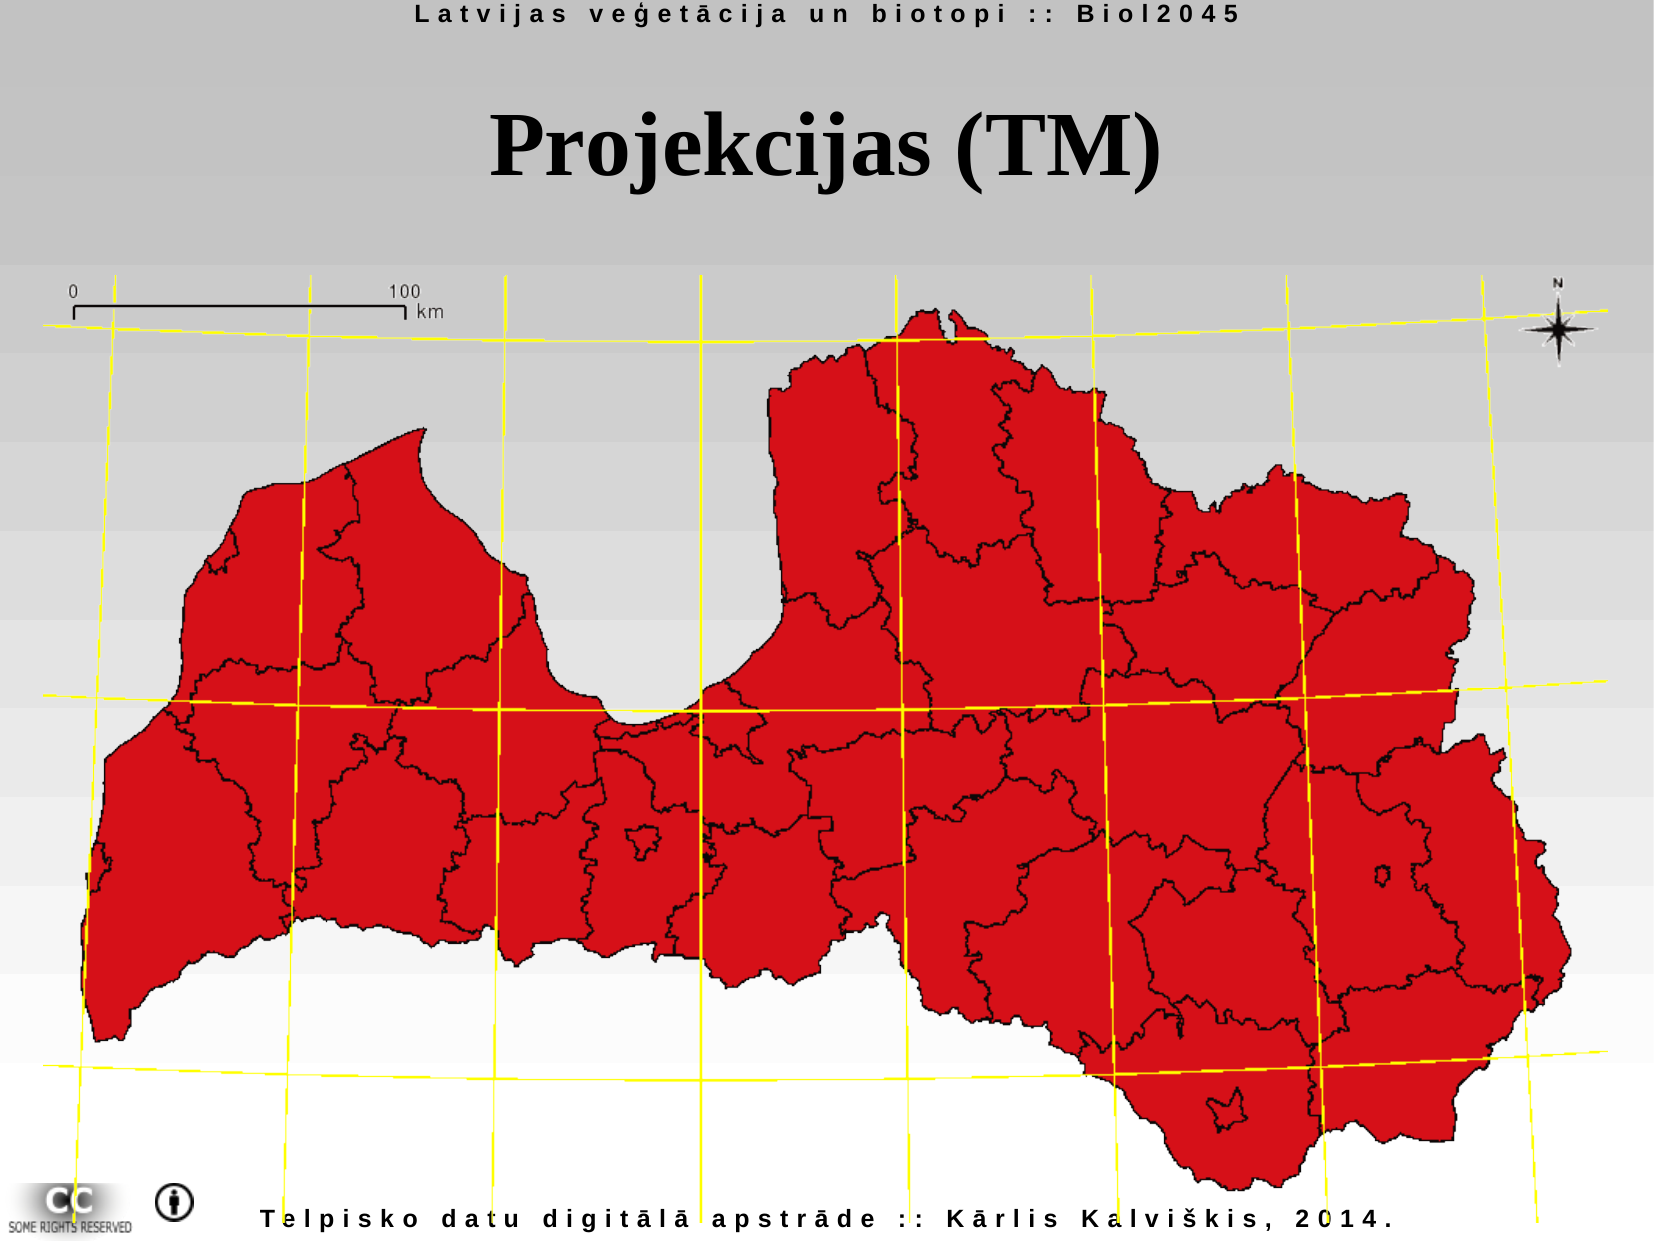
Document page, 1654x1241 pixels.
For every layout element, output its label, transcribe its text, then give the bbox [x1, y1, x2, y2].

picture [0, 275, 1654, 1241]
title Projekcijas (TM) [0, 1, 1654, 287]
